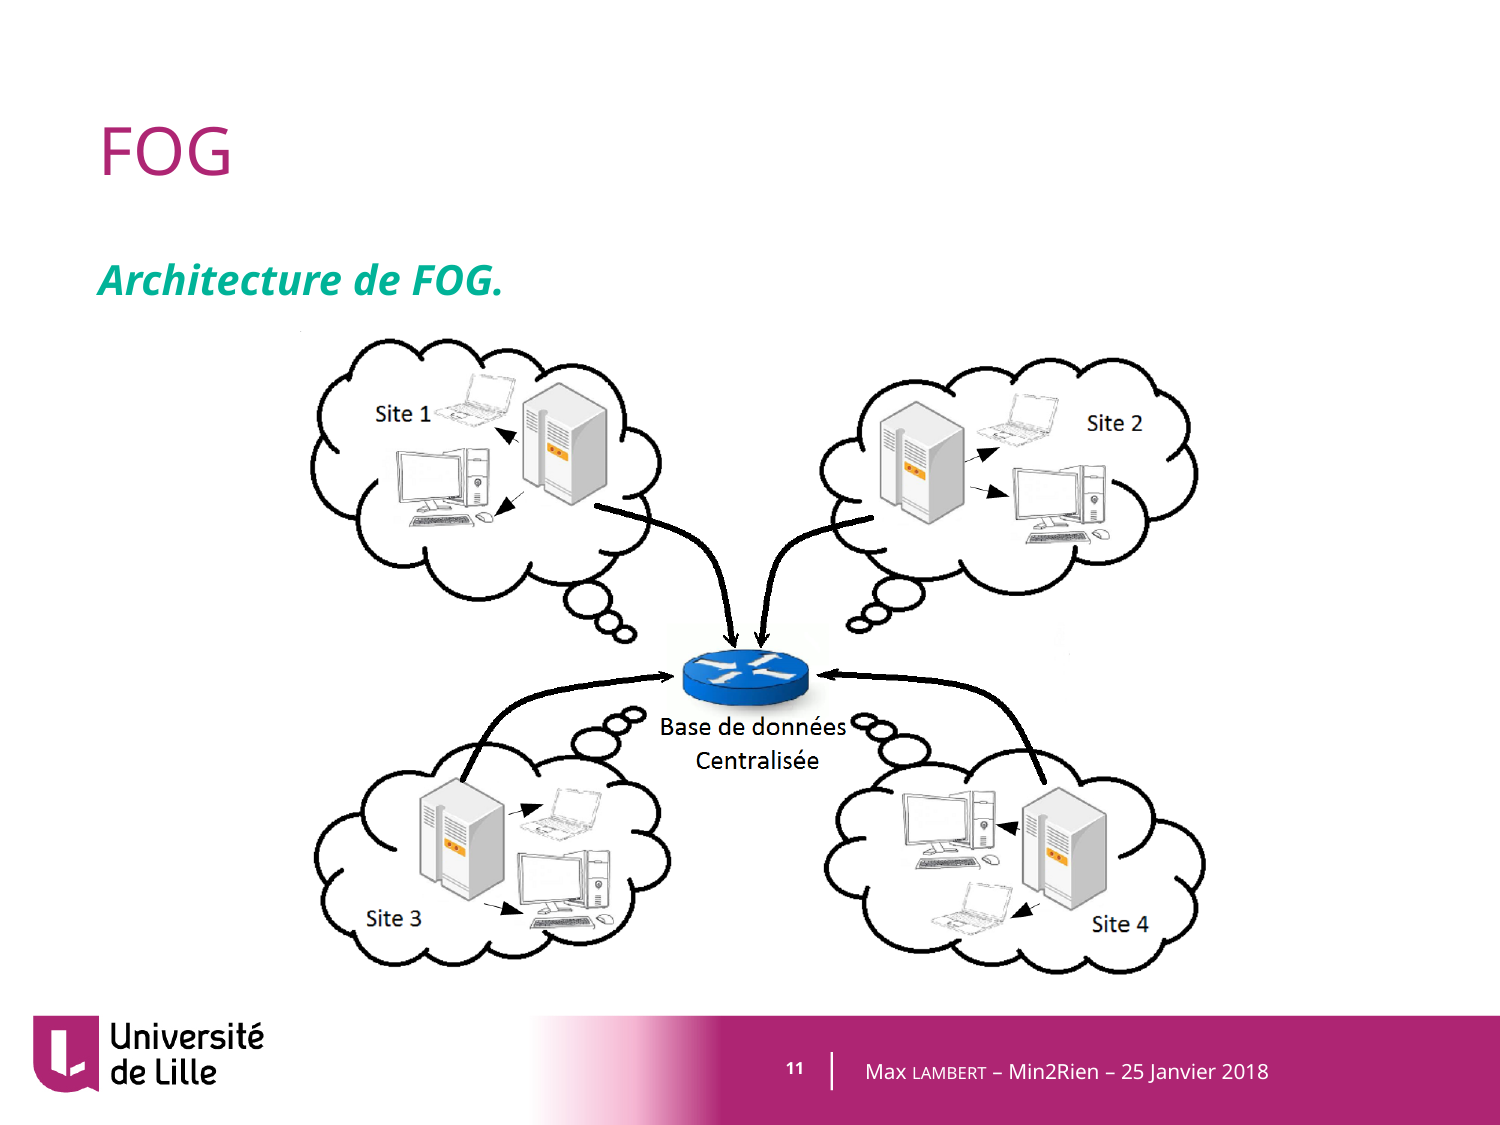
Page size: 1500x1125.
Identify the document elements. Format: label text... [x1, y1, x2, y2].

list FOG Architecture de FOG. [98, 108, 1401, 911]
picture [0, 0, 1500, 1125]
